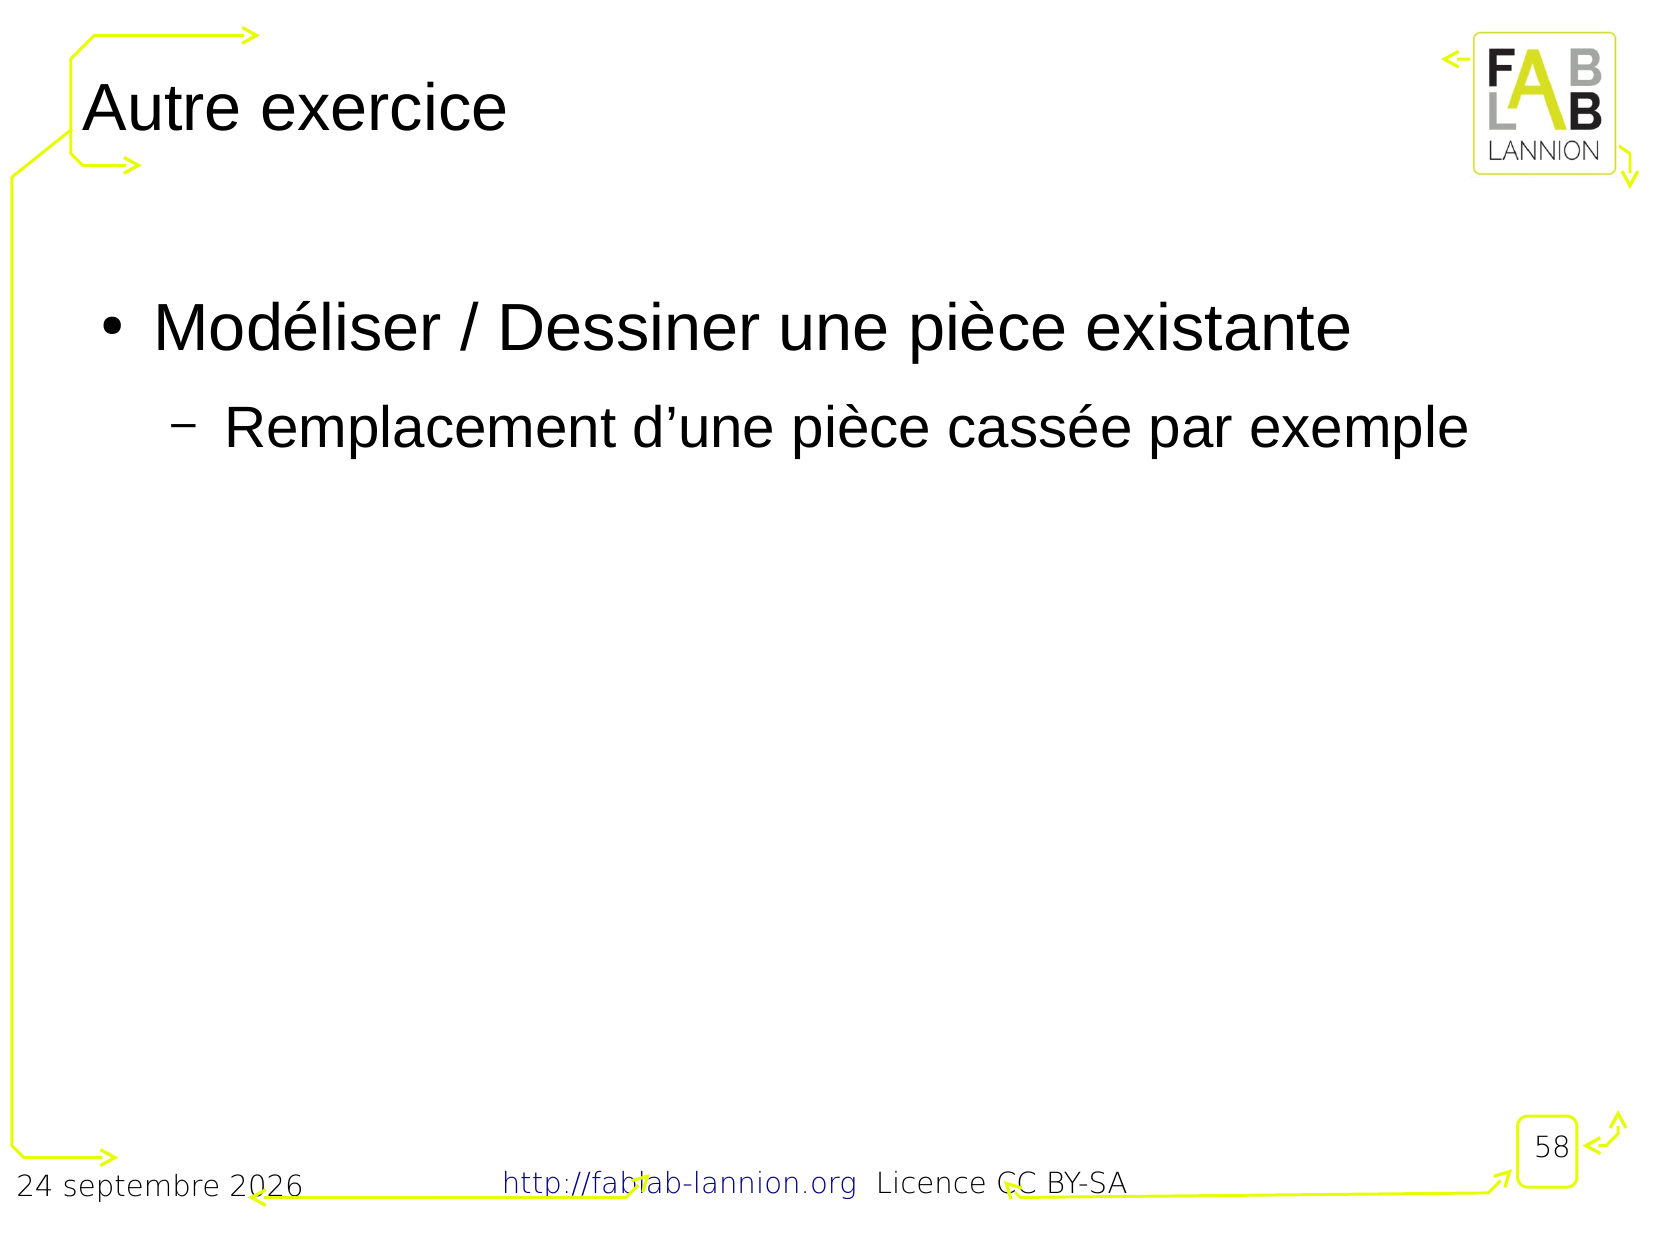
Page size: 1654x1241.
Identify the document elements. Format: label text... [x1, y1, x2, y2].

list Modéliser / Dessiner une pièce existante Remplacement d’une pièce cassée par exemple [82, 290, 1571, 1010]
picture [1470, 29, 1619, 178]
title Autre exercice [82, 49, 1441, 166]
